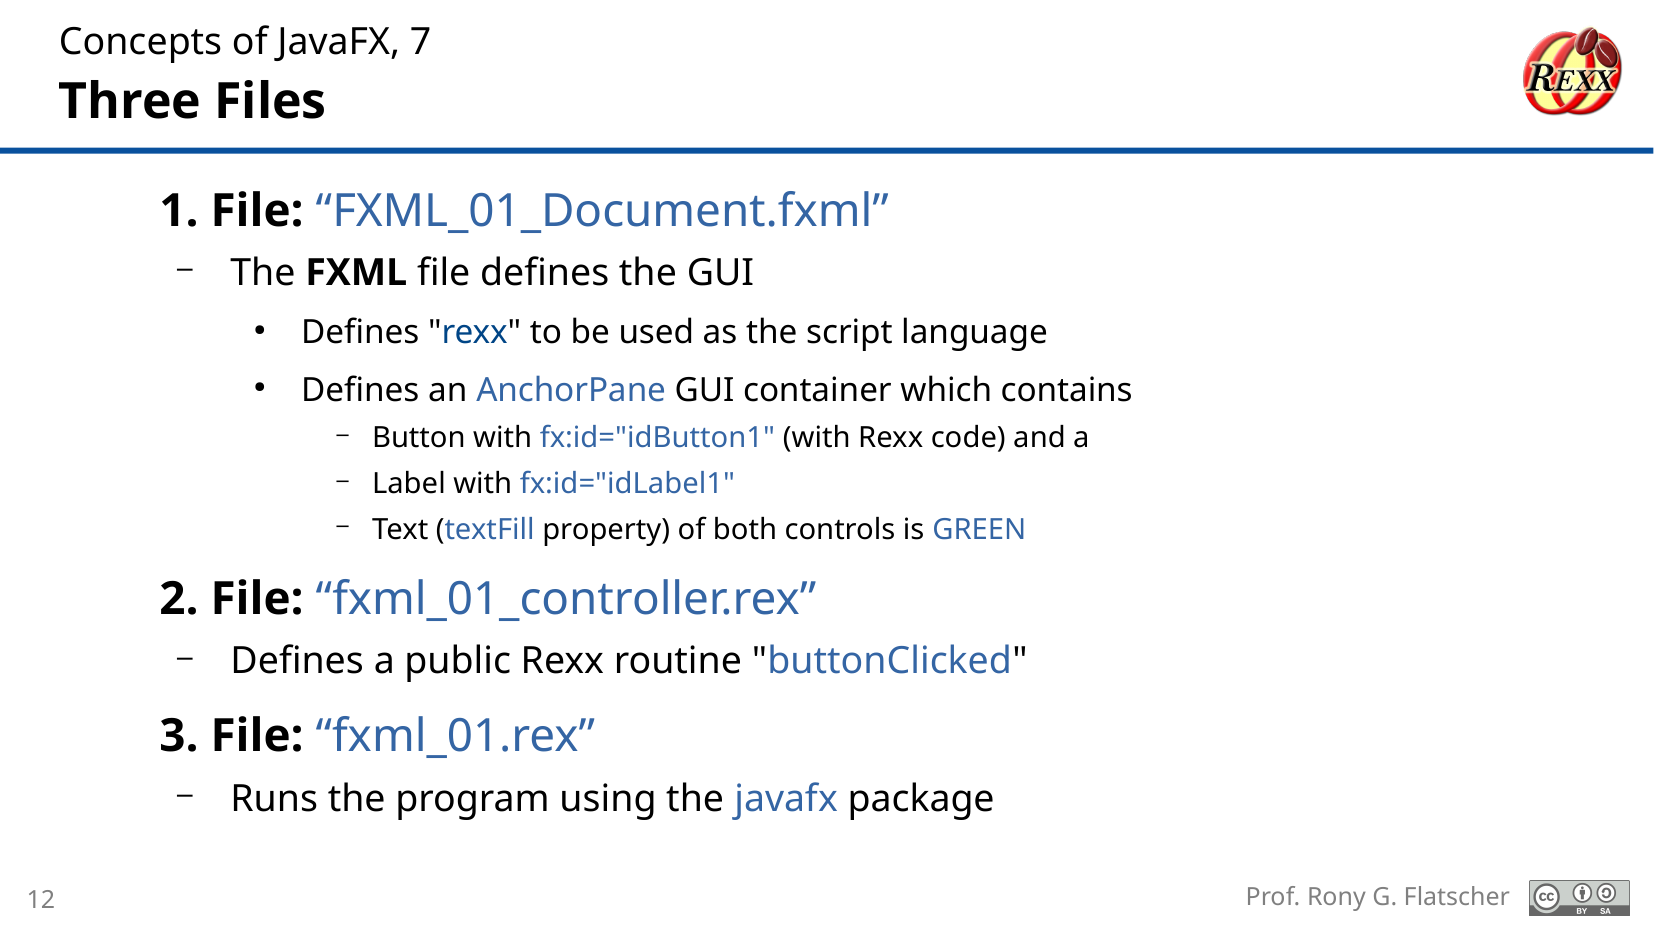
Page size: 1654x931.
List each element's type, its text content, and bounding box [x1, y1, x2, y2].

list 1. File: “FXML_01_Document.fxml” The FXML file defines the GUI Defines "rexx" to be used as the script language Defines an AnchorPane GUI container which contains Button with fx:id="idButton1" (with Rexx code) and a Label with fx:id="idLabel1" Text (textFill property) of both controls is GREEN 2. File: “fxml_01_controller.rex” Defines a public Rexx routine "buttonClicked" 3. File: “fxml_01.rex” Runs the program using the javafx package [88, 177, 1577, 857]
title Concepts of JavaFX, 7 Three Files [0, 0, 1625, 148]
